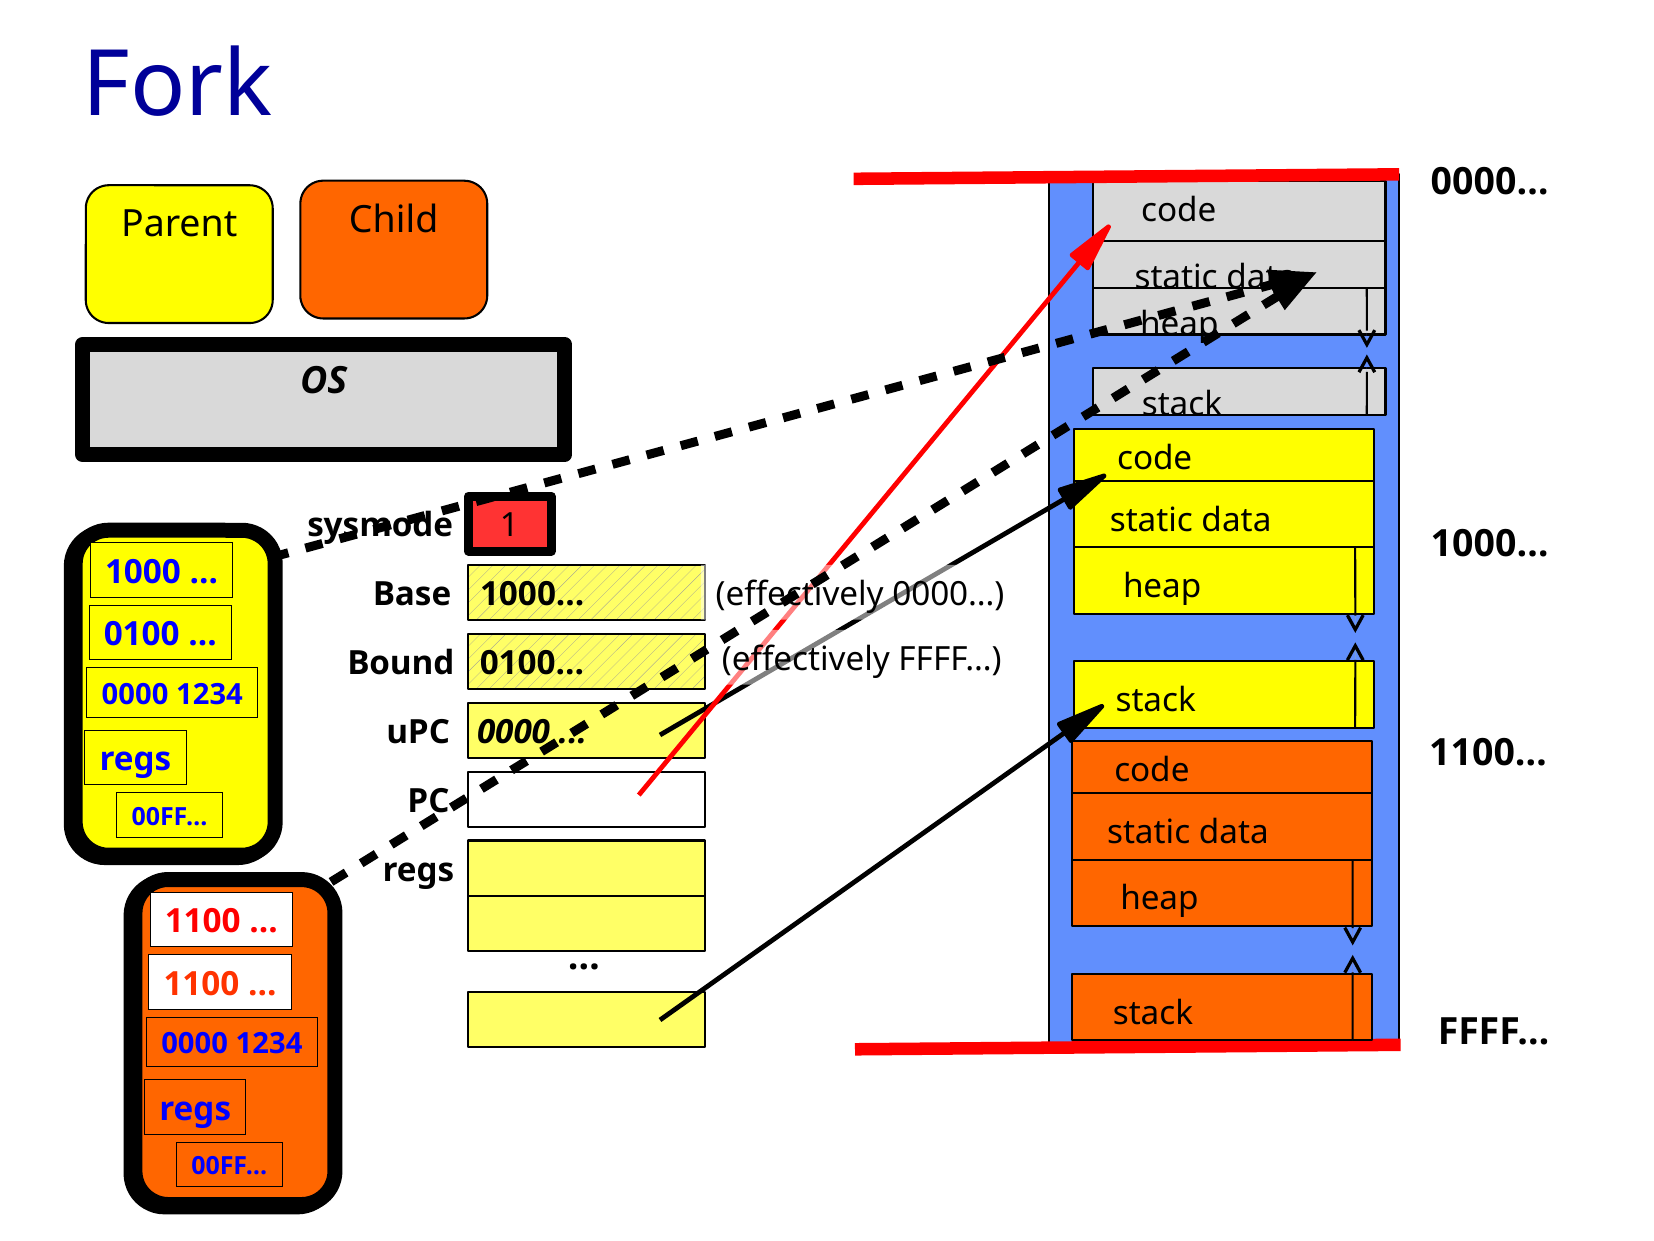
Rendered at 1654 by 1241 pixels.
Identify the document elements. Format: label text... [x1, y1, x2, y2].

text_box (effectively 0000…) [700, 564, 1020, 620]
text_box 1000… [1415, 511, 1564, 572]
text_box 00FF… [116, 792, 223, 838]
text_box 1 [484, 495, 534, 551]
text_box [603, 702, 705, 758]
text_box stack [1127, 374, 1237, 430]
text_box OS [82, 344, 565, 455]
text_box 0100 … [89, 605, 232, 660]
text_box heap [1108, 556, 1217, 612]
text_box code [1126, 182, 1232, 236]
text_box regs [84, 730, 187, 785]
text_box 1000 … [90, 542, 233, 598]
text_box Bound [332, 633, 470, 689]
text_box 1100 … [150, 892, 293, 947]
text_box heap [1125, 294, 1234, 350]
text_box 1000... [465, 564, 600, 620]
text_box [468, 840, 705, 951]
text_box 00FF… [176, 1142, 283, 1187]
text_box FFFF… [1423, 999, 1565, 1060]
text_box PC [392, 771, 465, 827]
title Fork [82, 29, 1516, 131]
text_box stack [1098, 983, 1209, 1039]
text_box [674, 720, 705, 758]
text_box (effectively FFFF…) [707, 629, 1017, 685]
text_box [600, 633, 705, 689]
text_box [71, 530, 276, 858]
text_box 0100... [470, 633, 600, 689]
text_box Base [358, 564, 465, 620]
text_box 0000 ... [466, 702, 603, 758]
text_box [603, 702, 611, 707]
text_box [468, 496, 552, 552]
text_box 1100 … [148, 954, 292, 1010]
text_box uPC [371, 702, 466, 758]
text_box code [1102, 428, 1207, 480]
text_box … [553, 925, 615, 986]
text_box 0000 1234 [86, 667, 258, 718]
text_box [1049, 181, 1400, 1041]
text_box static data [1119, 247, 1312, 287]
text_box static data [1092, 802, 1284, 858]
text_box [468, 992, 705, 1048]
text_box sysmode [292, 495, 468, 551]
text_box [131, 879, 335, 1207]
text_box code [1099, 741, 1205, 793]
text_box heap [1105, 869, 1214, 925]
text_box 0000… [1415, 149, 1564, 210]
text_box Child [300, 180, 488, 319]
text_box regs [367, 840, 470, 896]
text_box stack [1100, 670, 1211, 726]
text_box [600, 564, 700, 620]
text_box Parent [85, 185, 273, 324]
text_box static data [1094, 490, 1287, 546]
text_box 0000 1234 [146, 1017, 318, 1067]
text_box 1100… [1414, 720, 1562, 781]
text_box regs [144, 1079, 246, 1135]
